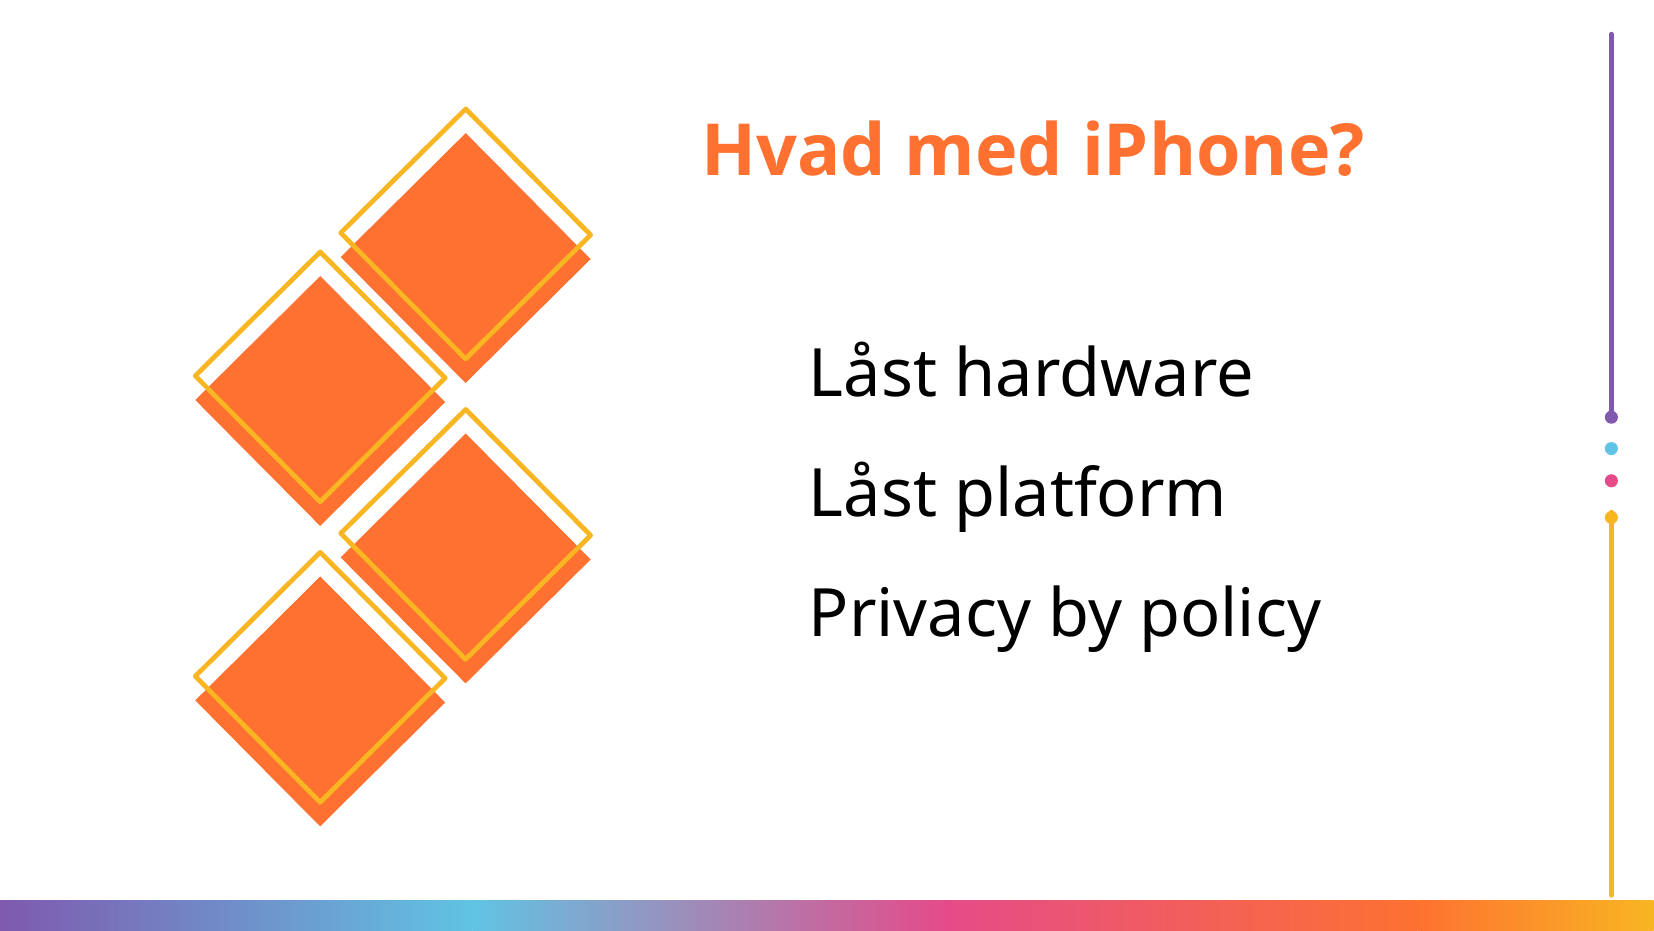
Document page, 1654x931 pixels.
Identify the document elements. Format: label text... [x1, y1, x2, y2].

list Låst hardware Låst platform Privacy by policy [738, 324, 1577, 798]
title Hvad med iPhone? [679, 59, 1388, 237]
